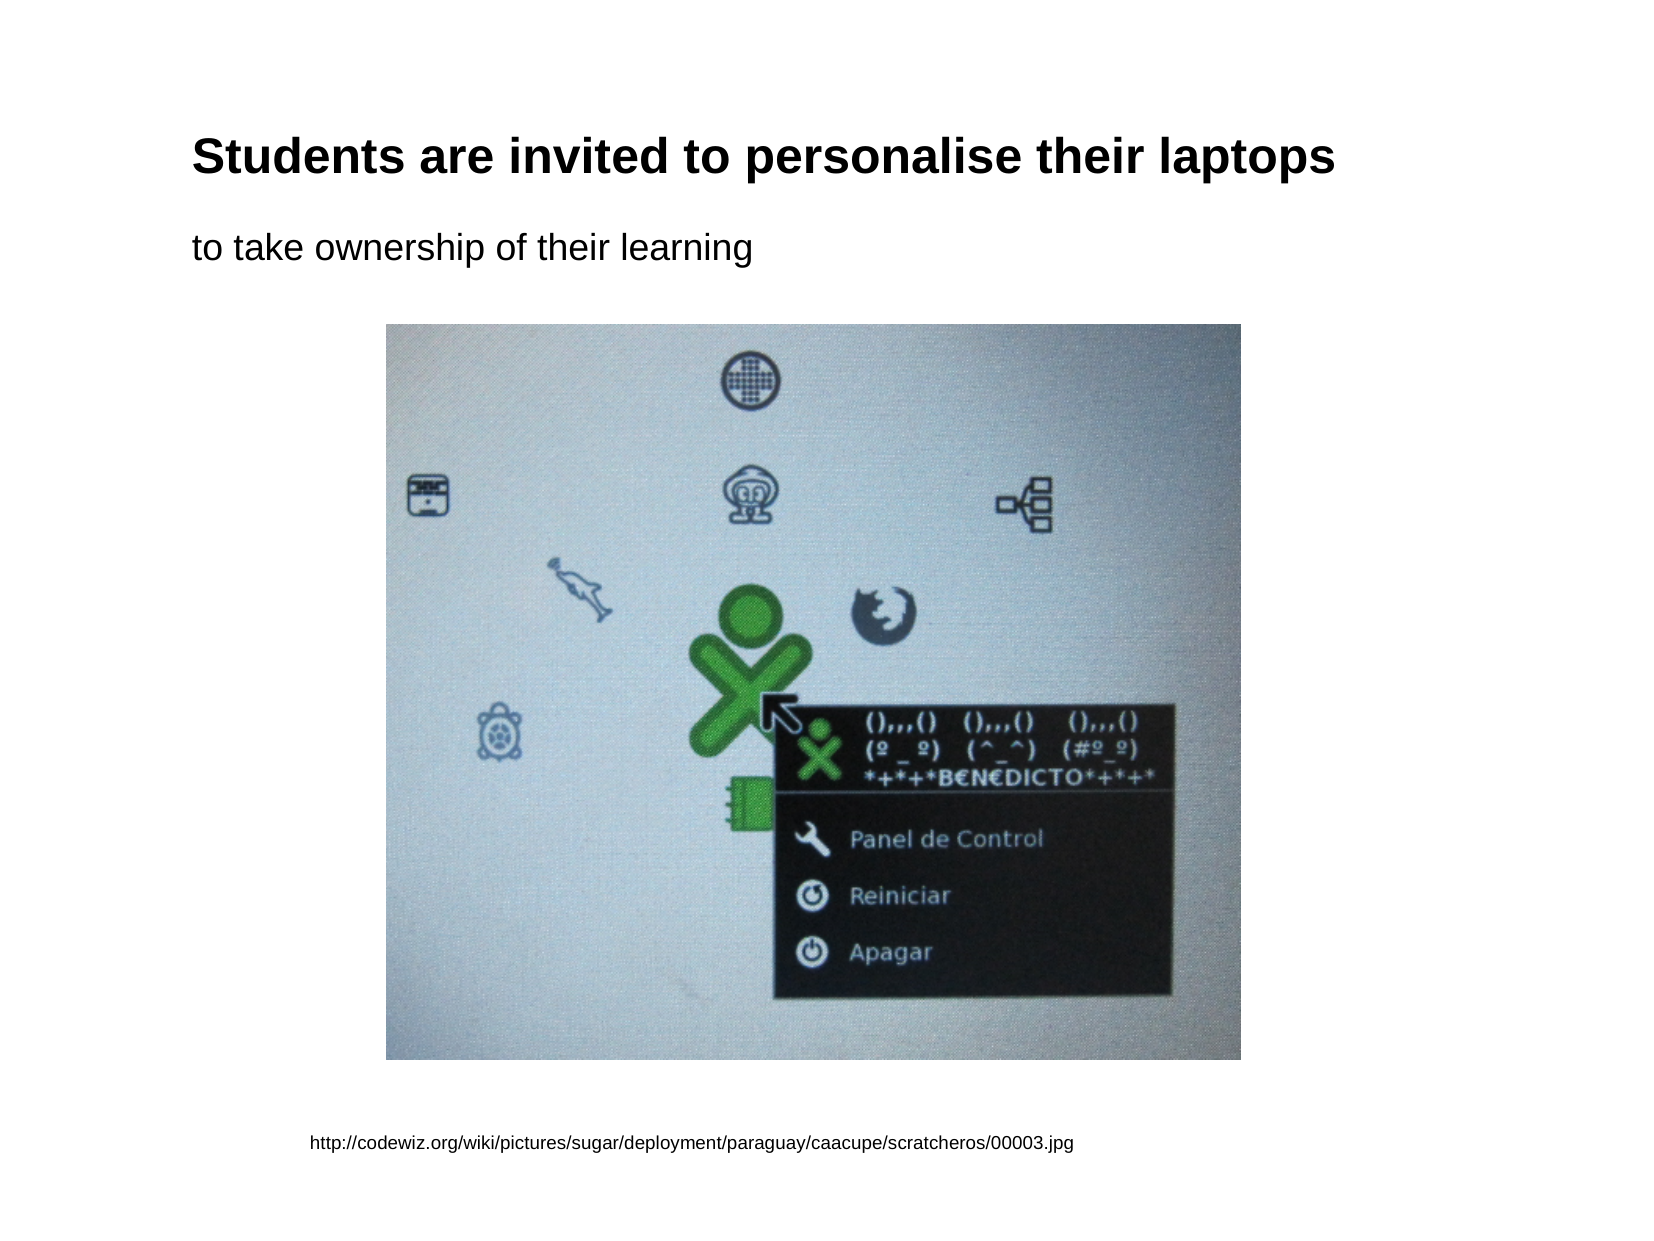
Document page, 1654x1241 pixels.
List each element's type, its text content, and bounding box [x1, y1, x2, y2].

text_box http://codewiz.org/wiki/pictures/sugar/deployment/paraguay/caacupe/scratcheros/00003.jpg [295, 1124, 1654, 1182]
text_box Students are invited to personalise their laptops to take ownership of their learning [177, 118, 1447, 275]
picture [386, 324, 1241, 1060]
